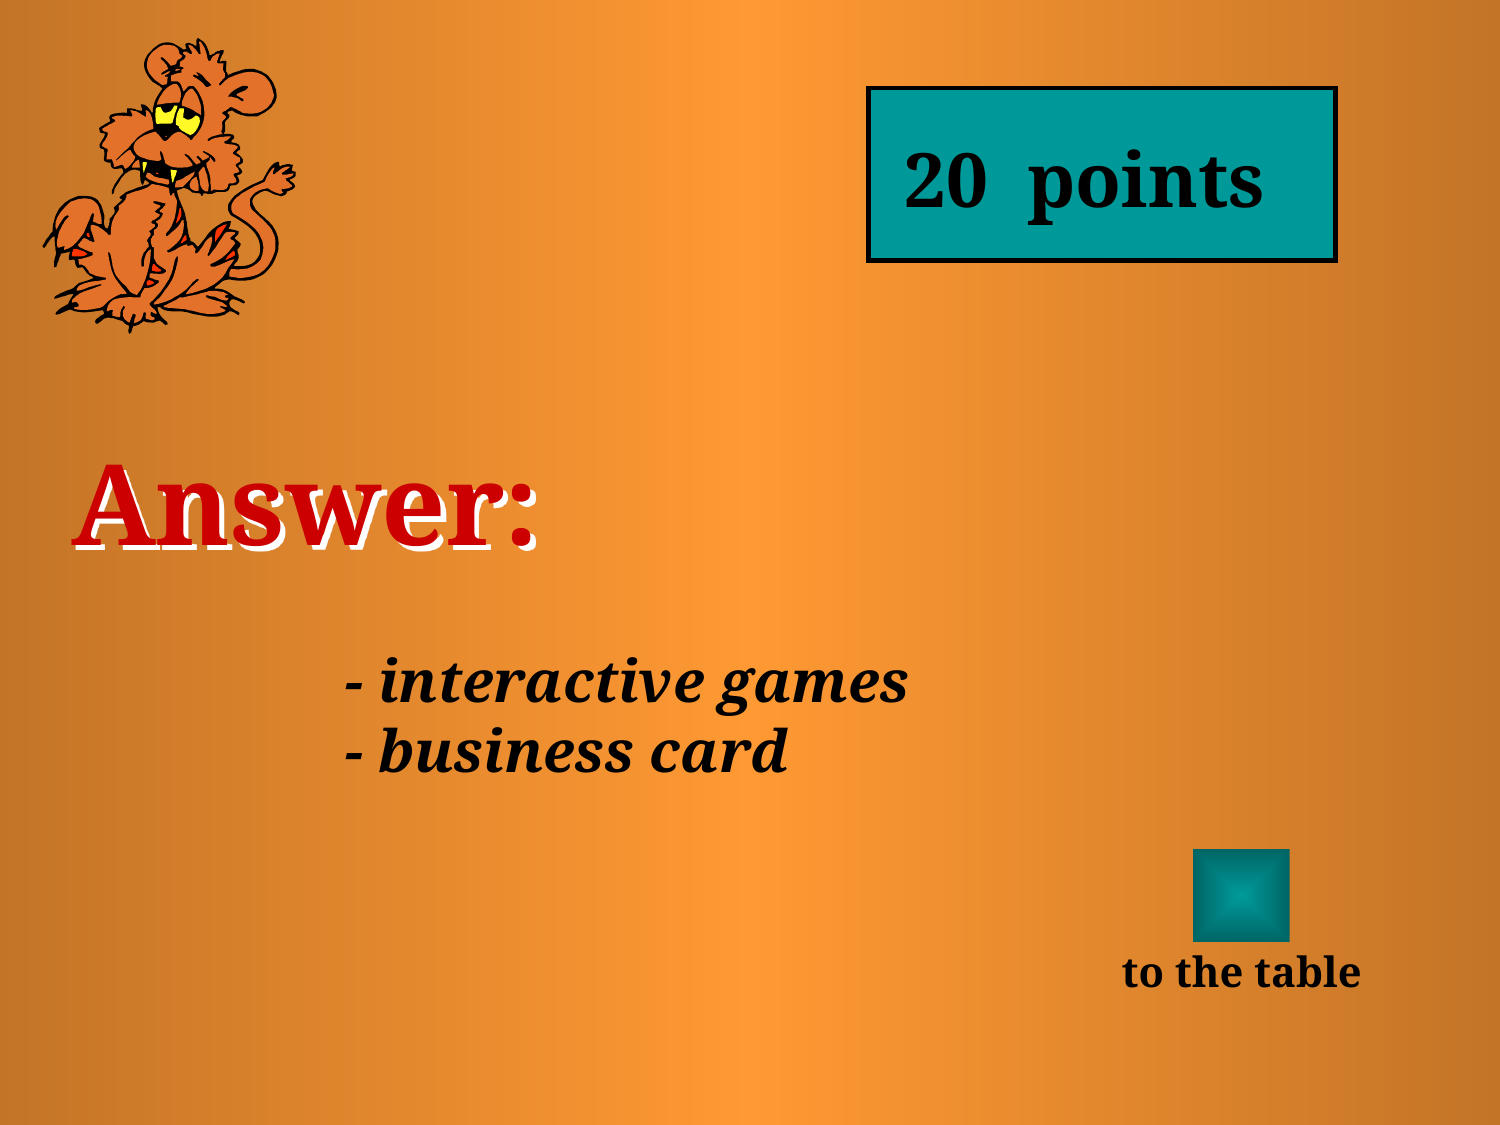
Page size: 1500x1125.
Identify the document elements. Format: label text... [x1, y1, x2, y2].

text_box [1193, 849, 1290, 942]
text_box to the table [1067, 938, 1416, 1004]
text_box 20 points [890, 124, 1303, 230]
title Answer: [55, 407, 1406, 595]
text_box [868, 87, 1336, 261]
text_box - interactive games - business card [315, 636, 925, 792]
